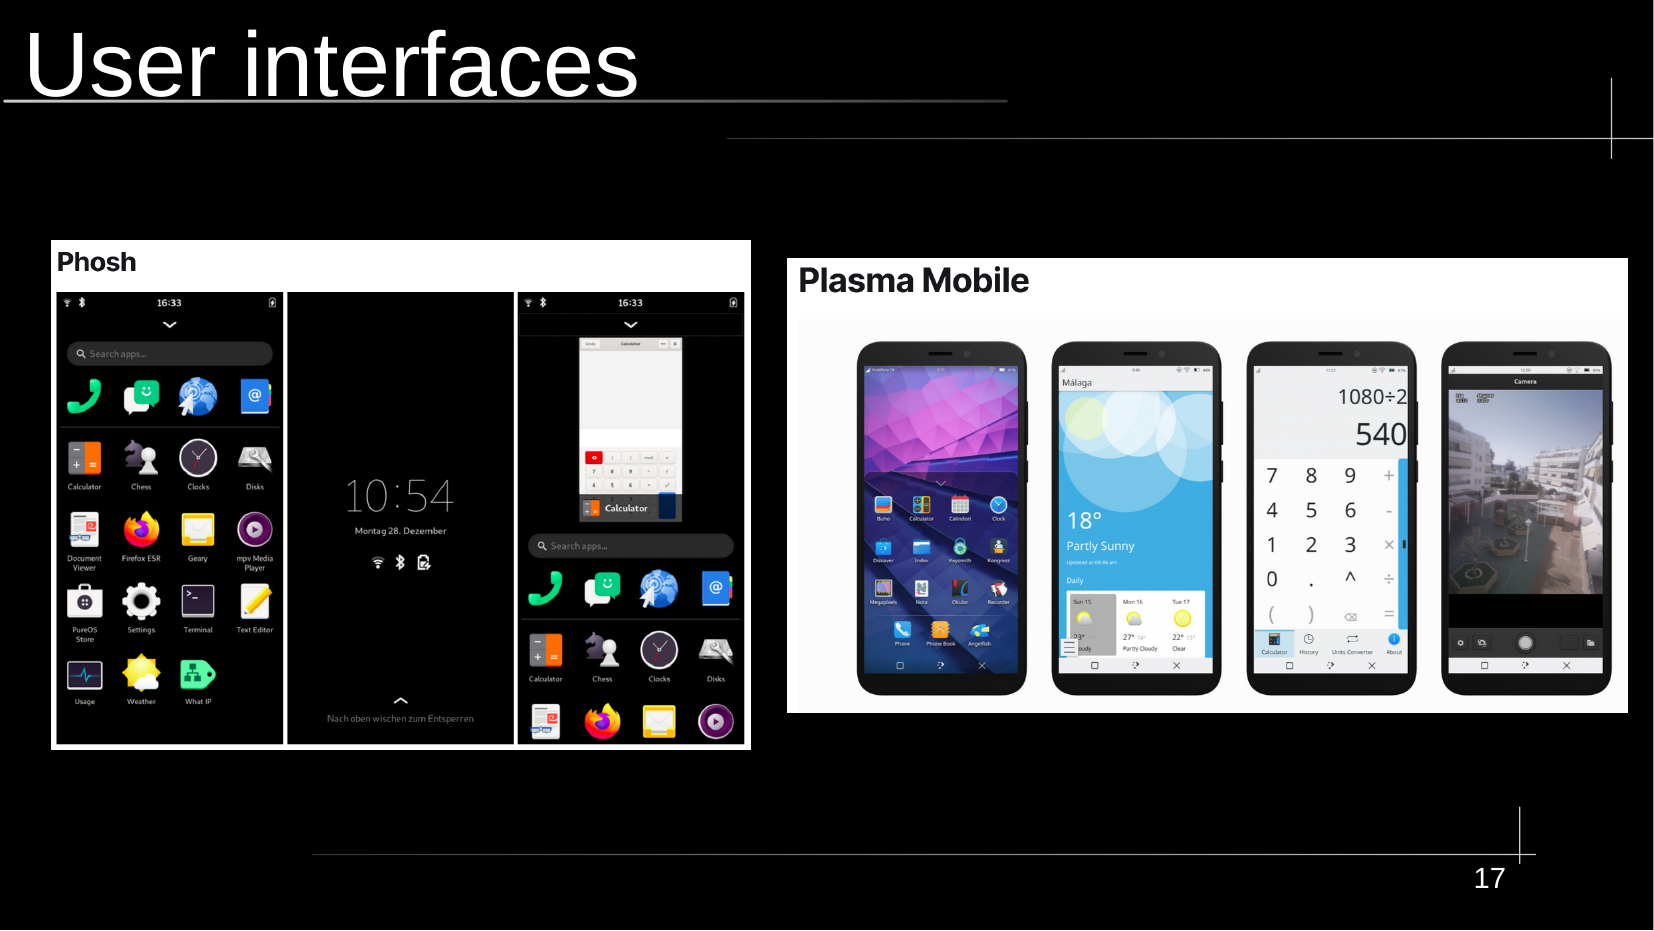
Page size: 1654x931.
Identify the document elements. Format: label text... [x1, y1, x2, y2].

title User interfaces [23, 11, 1589, 119]
picture [51, 240, 751, 751]
picture [787, 258, 1628, 713]
